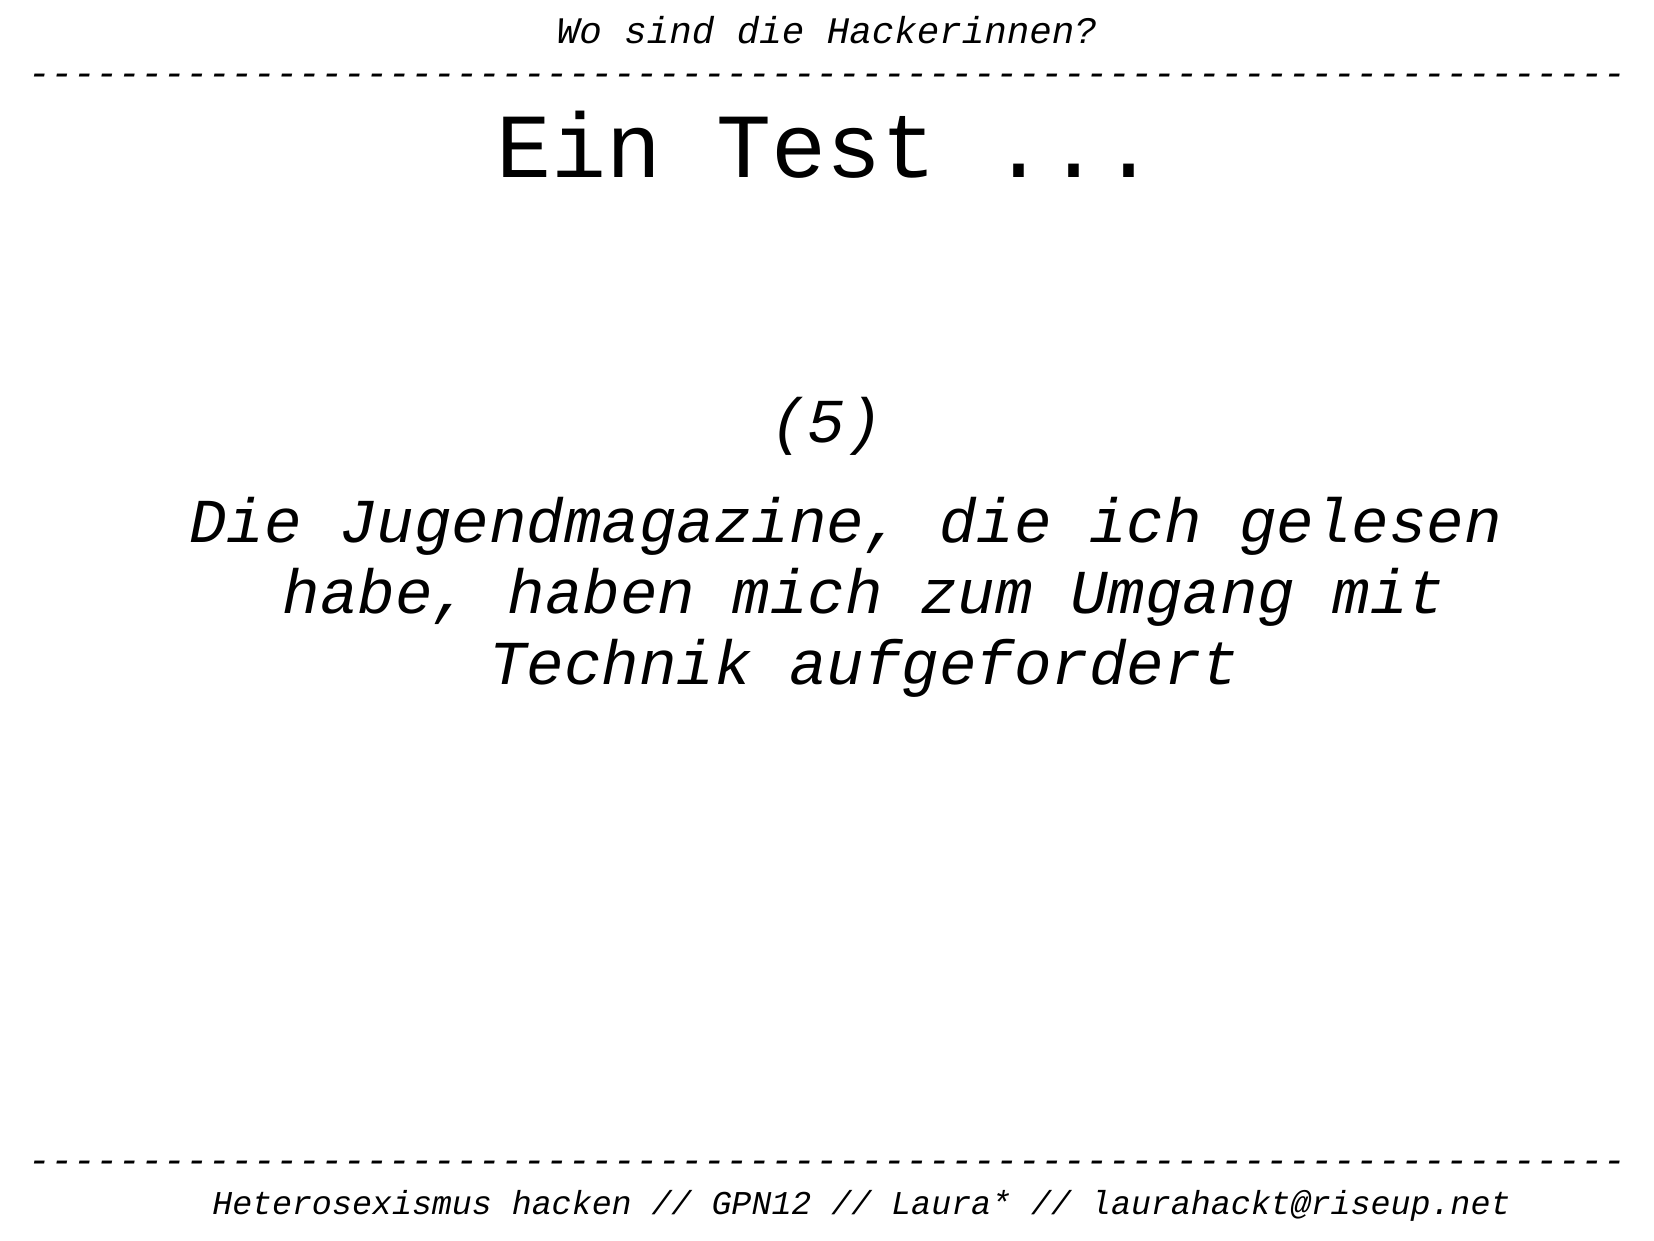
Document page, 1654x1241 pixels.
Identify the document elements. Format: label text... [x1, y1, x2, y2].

title Ein Test ... [82, 98, 1571, 257]
title ----------------------------------------------------------------------- [0, 1098, 1654, 1184]
title Wo sind die Hackerinnen? ----------------------------------------------------------------------- [0, 12, 1654, 98]
list (5) Die Jugendmagazine, die ich gelesen habe, haben mich zum Umgang mit Technik aufgefordert [82, 290, 1571, 1098]
list Heterosexismus hacken // GPN12 // Laura* // laurahackt@riseup.net [0, 1186, 1654, 1241]
